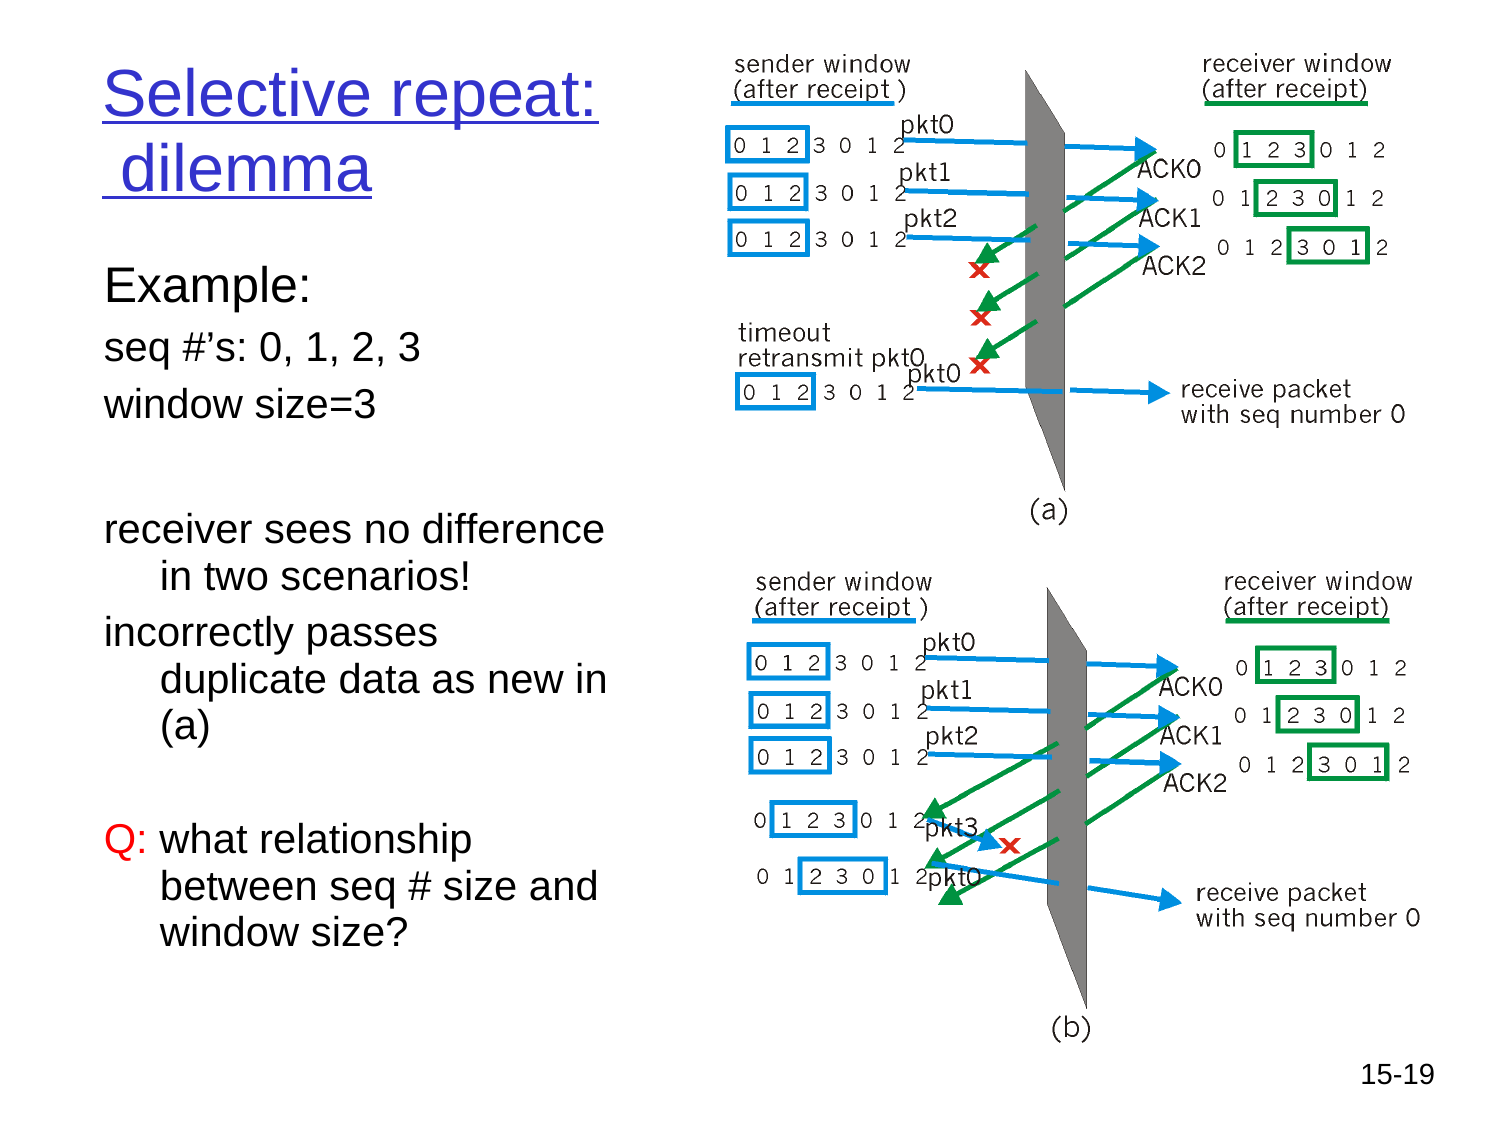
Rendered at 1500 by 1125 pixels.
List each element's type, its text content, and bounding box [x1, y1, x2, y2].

picture [725, 53, 1420, 1043]
title Selective repeat: dilemma [87, 37, 1363, 225]
list Example: seq #’s: 0, 1, 2, 3 window size=3 receiver sees no difference in two scenarios! incorrectly passes duplicate data as new in (a) Q: what relationship between seq # size and window size? [89, 249, 627, 1013]
